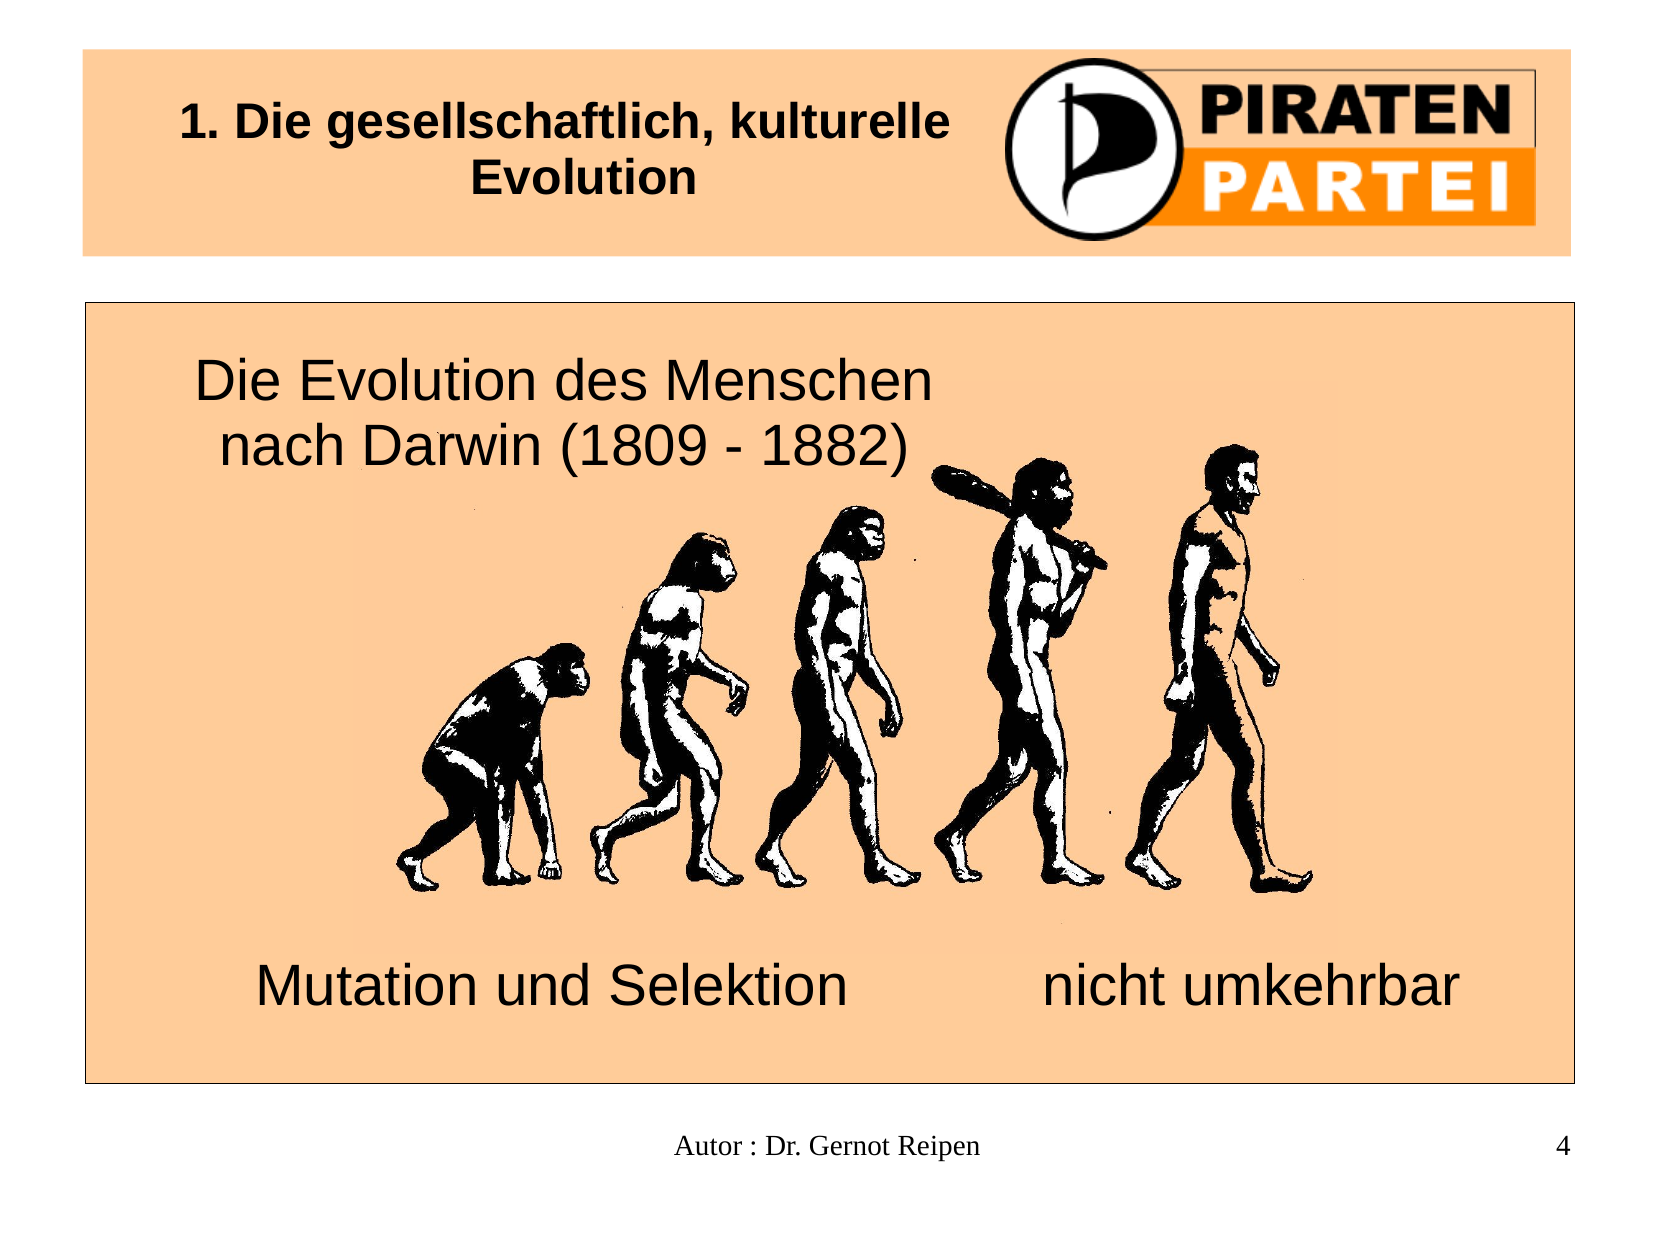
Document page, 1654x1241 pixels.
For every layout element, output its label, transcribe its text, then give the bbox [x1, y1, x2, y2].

text_box nicht umkehrbar [952, 944, 1515, 1028]
picture [1005, 58, 1536, 241]
text_box [85, 302, 1575, 1084]
picture [353, 381, 1338, 944]
text_box 1. Die gesellschaftlich, kulturelle Evolution [112, 52, 982, 247]
text_box Die Evolution des Menschen nach Darwin (1809 - 1882) [105, 340, 988, 511]
title [82, 49, 1571, 257]
text_box Mutation und Selektion [165, 944, 952, 1028]
